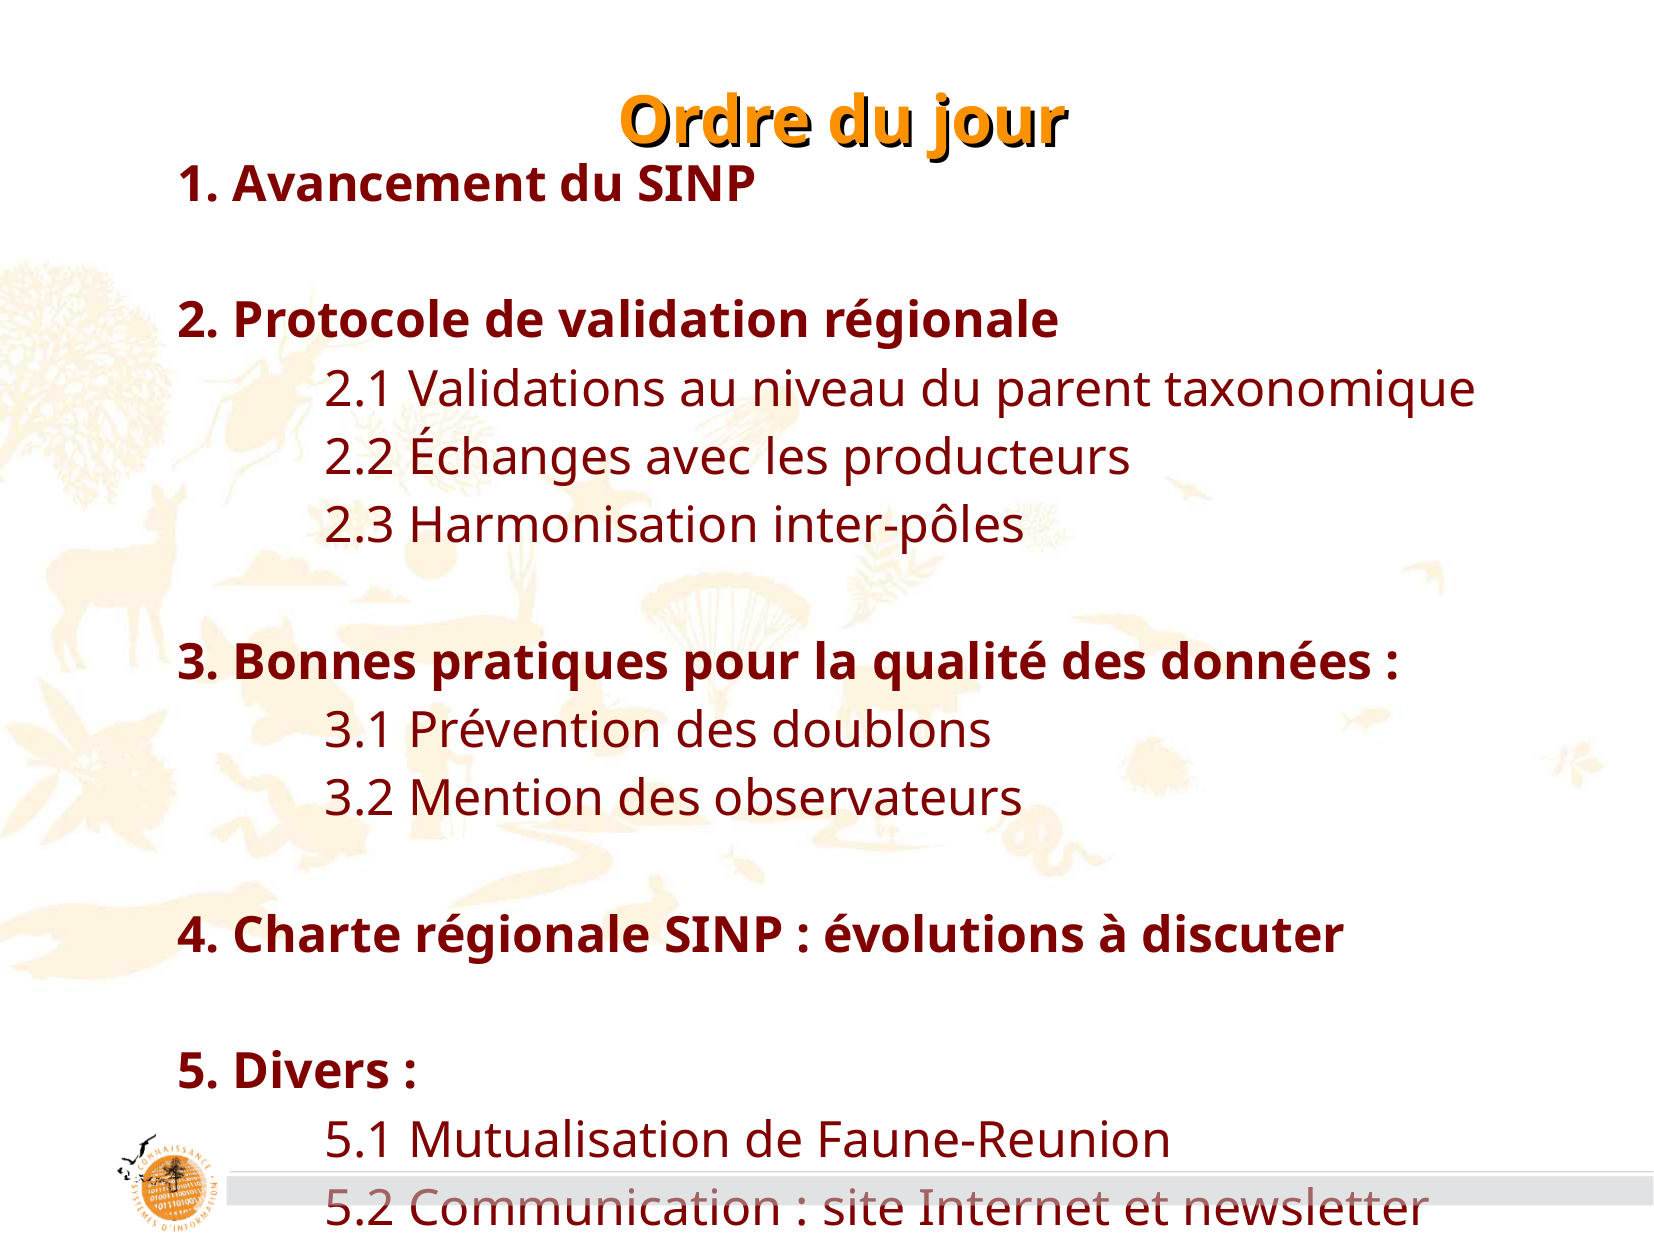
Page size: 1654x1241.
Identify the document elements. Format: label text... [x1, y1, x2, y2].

picture [0, 0, 1654, 1241]
subtitle 1. Avancement du SINP 2. Protocole de validation régionale 2.1 Validations au niveau du parent taxonomique 2.2 Échanges avec les producteurs 2.3 Harmonisation inter-pôles 3. Bonnes pratiques pour la qualité des données : 3.1 Prévention des doublons 3.2 Mention des observateurs 4. Charte régionale SINP : évolutions à discuter 5. Divers : 5.1 Mutualisation de Faune-Reunion 5.2 Communication : site Internet et newsletter [177, 324, 1565, 1063]
title Ordre du jour [86, 46, 1575, 189]
